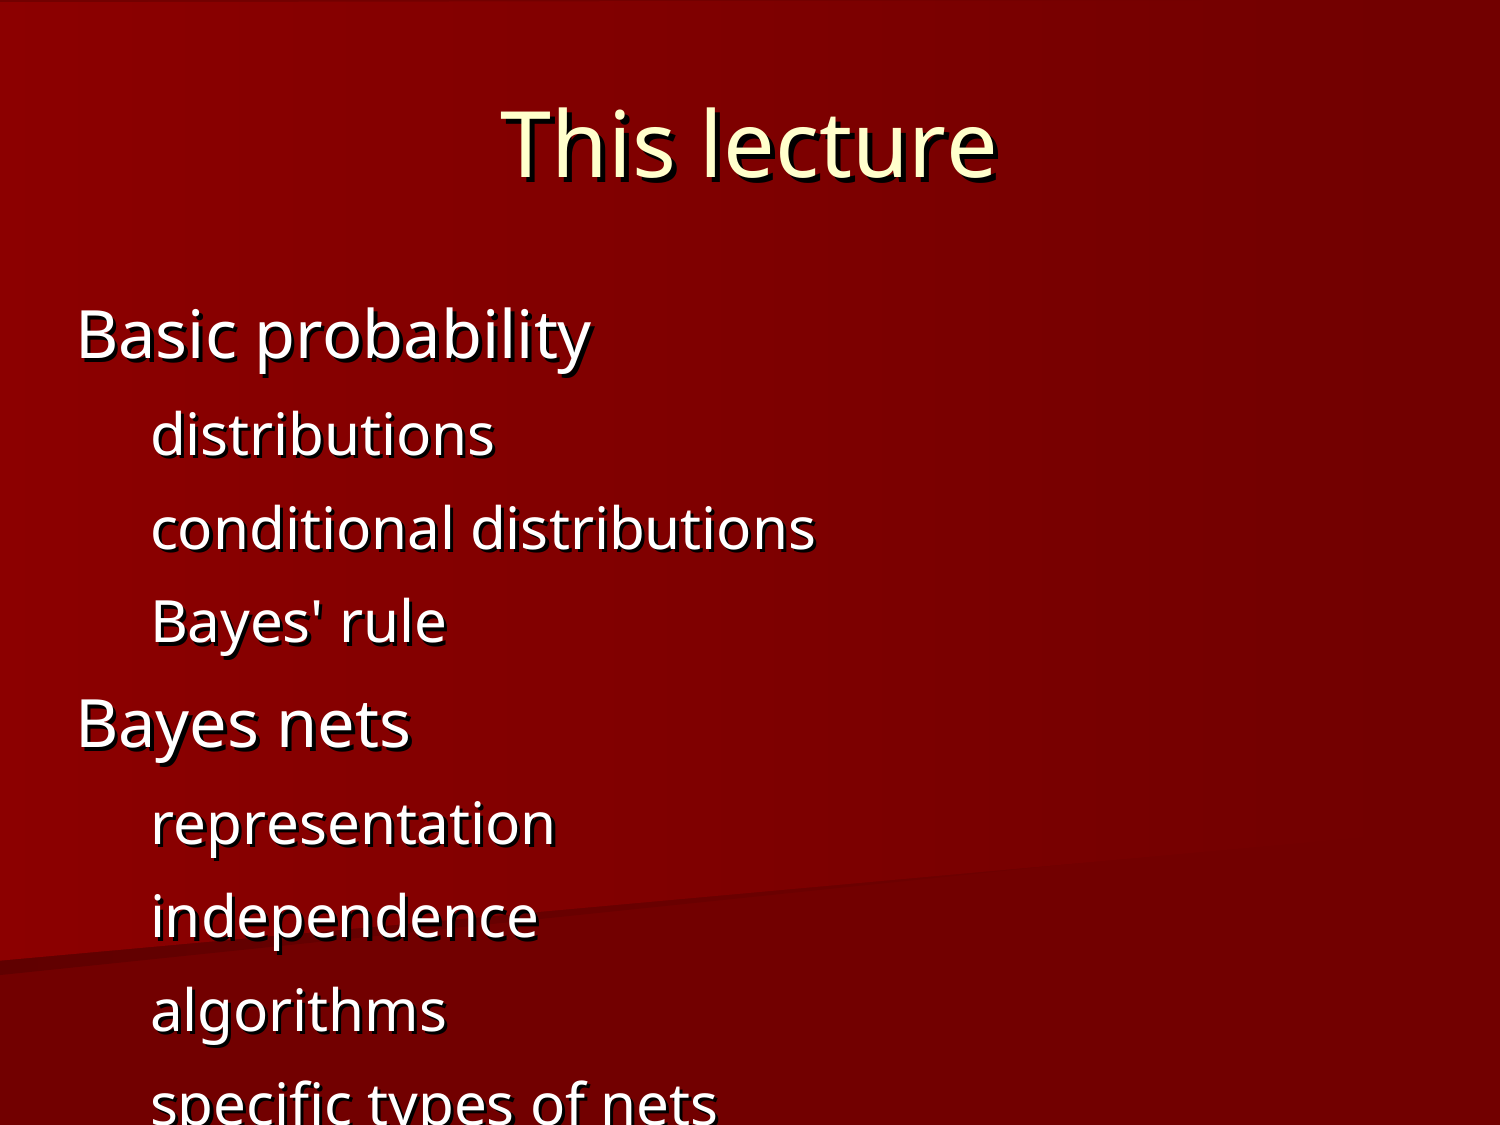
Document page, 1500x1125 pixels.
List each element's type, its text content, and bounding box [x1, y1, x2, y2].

title This lecture [112, 0, 1388, 286]
list Basic probability distributions conditional distributions Bayes' rule Bayes nets representation independence algorithms specific types of nets Markov chains, HMMs [75, 287, 1425, 1095]
